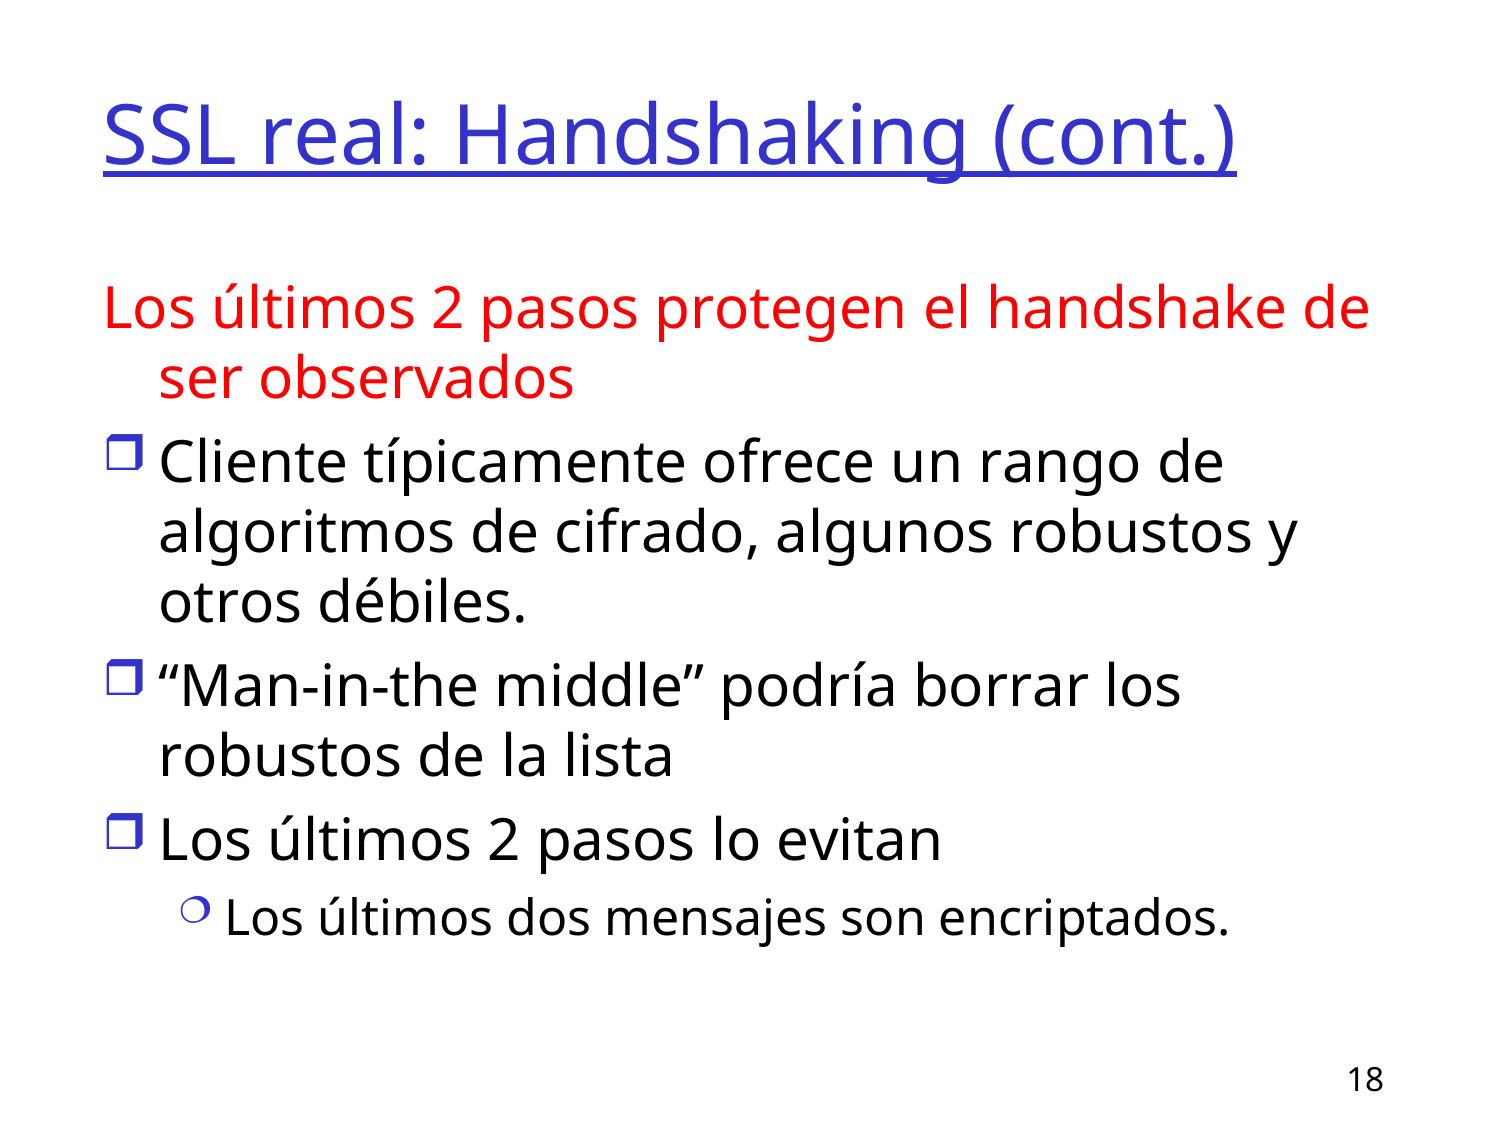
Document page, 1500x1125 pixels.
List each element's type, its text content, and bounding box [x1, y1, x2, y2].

list Los últimos 2 pasos protegen el handshake de ser observados Cliente típicamente ofrece un rango de algoritmos de cifrado, algunos robustos y otros débiles. “Man-in-the middle” podría borrar los robustos de la lista Los últimos 2 pasos lo evitan Los últimos dos mensajes son encriptados. [87, 262, 1450, 1026]
title SSL real: Handshaking (cont.) [87, 37, 1363, 225]
